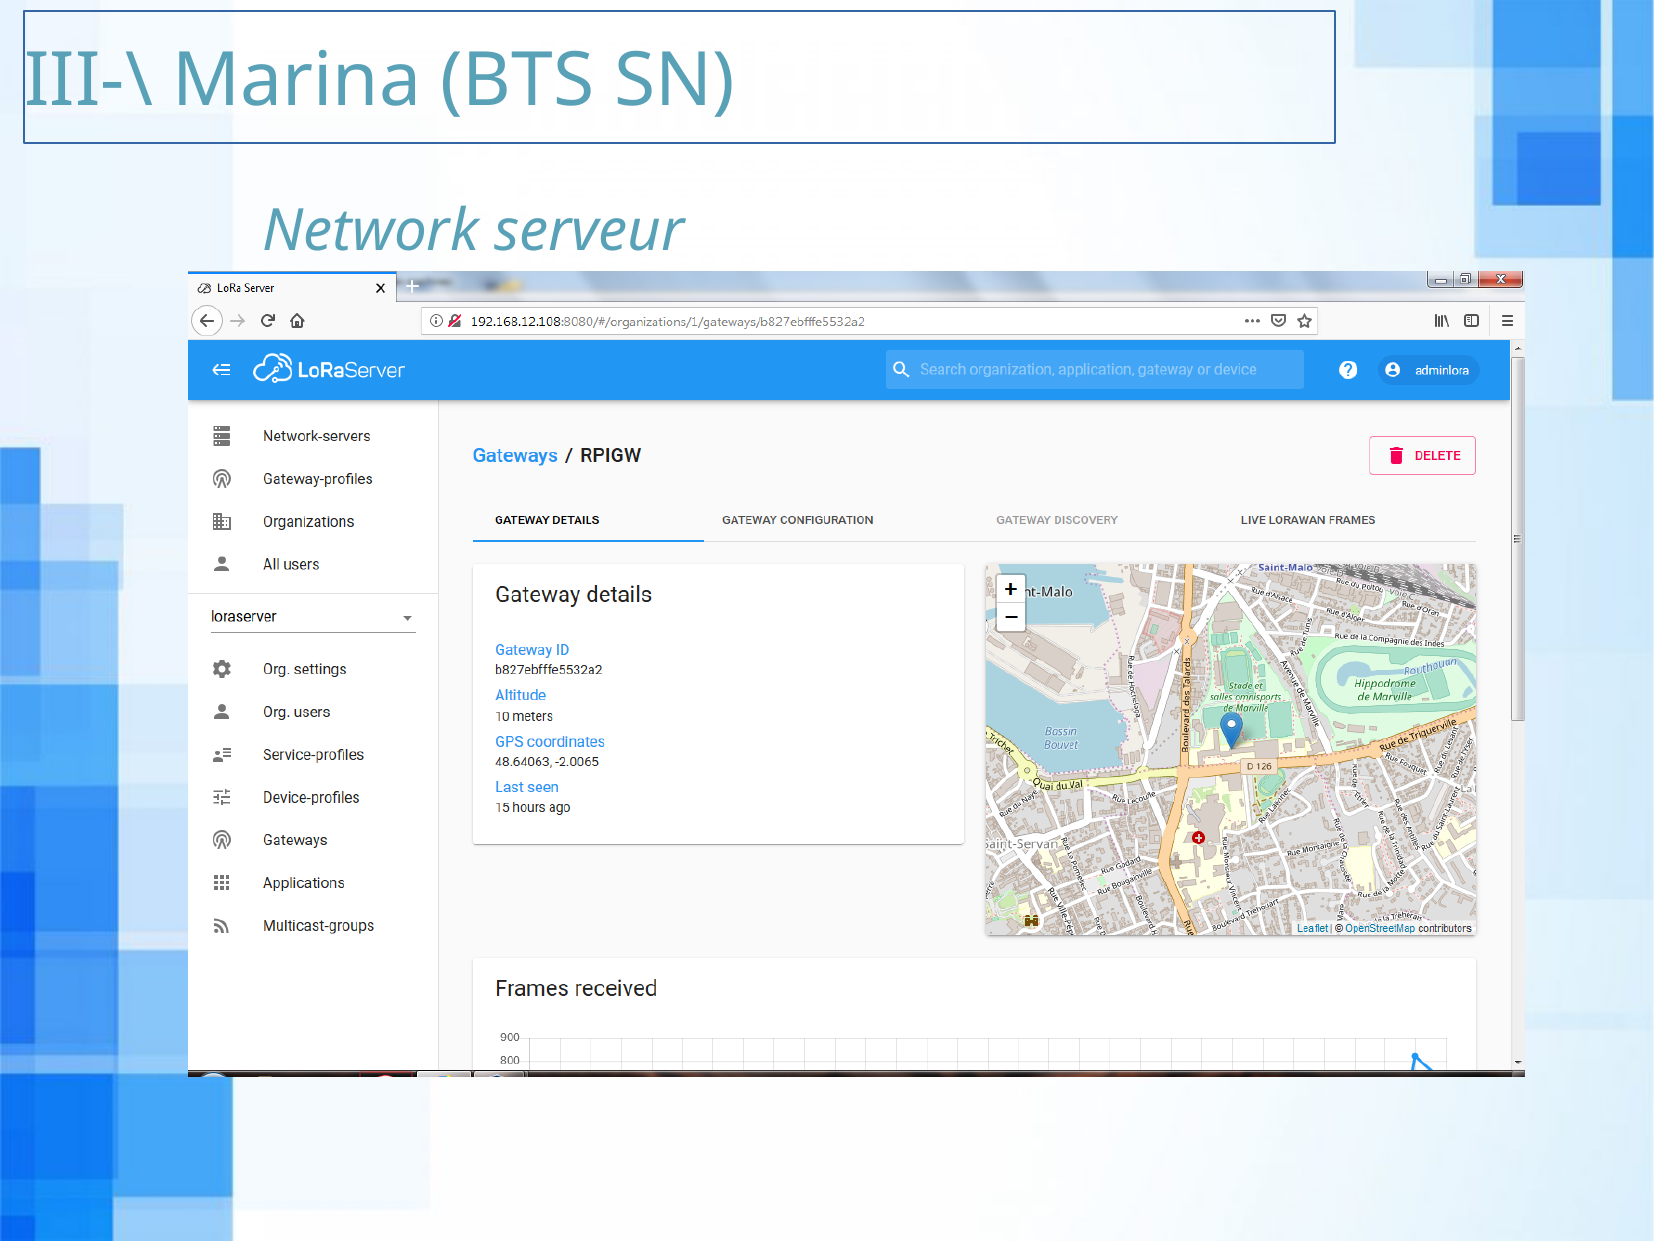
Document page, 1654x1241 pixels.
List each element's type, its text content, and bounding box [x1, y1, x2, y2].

picture [0, 0, 1654, 1241]
text_box Network serveur privé [248, 181, 799, 271]
title III-\ Marina (BTS SN) [23, 10, 1335, 143]
